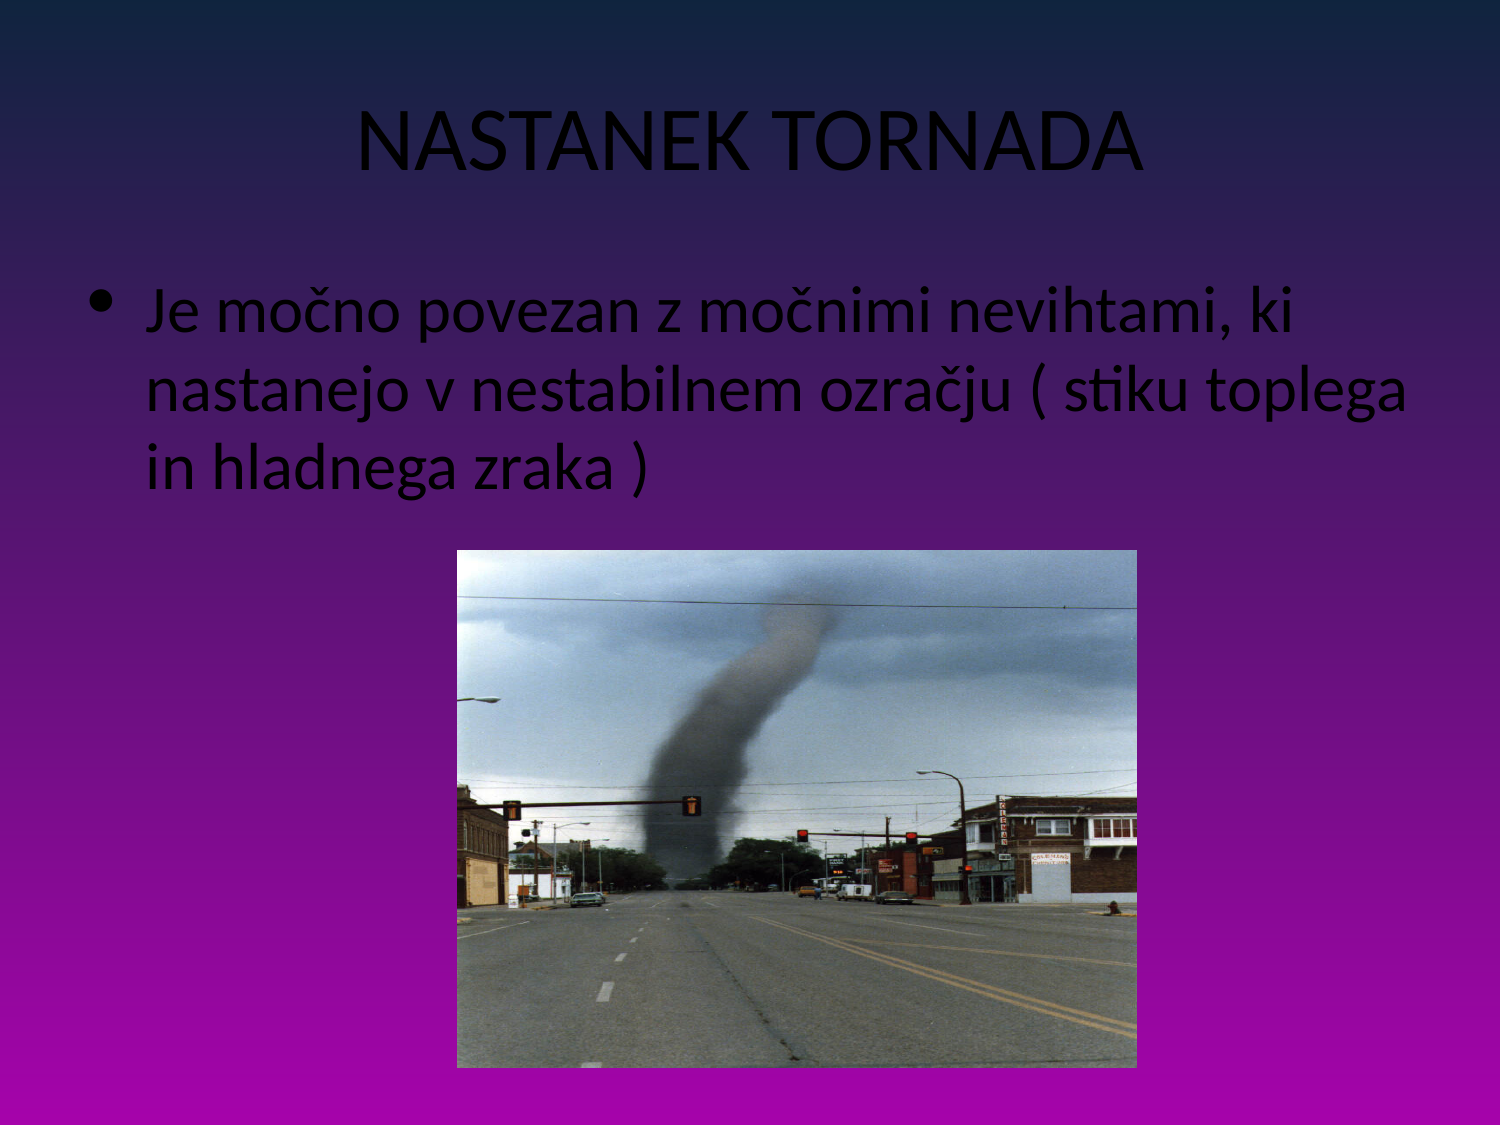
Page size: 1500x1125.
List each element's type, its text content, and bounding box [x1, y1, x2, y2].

title NASTANEK TORNADA [75, 44, 1425, 233]
list Je močno povezan z močnimi nevihtami, ki nastanejo v nestabilnem ozračju ( stiku toplega in hladnega zraka )‏ [75, 262, 1425, 1006]
picture [457, 550, 1137, 1068]
